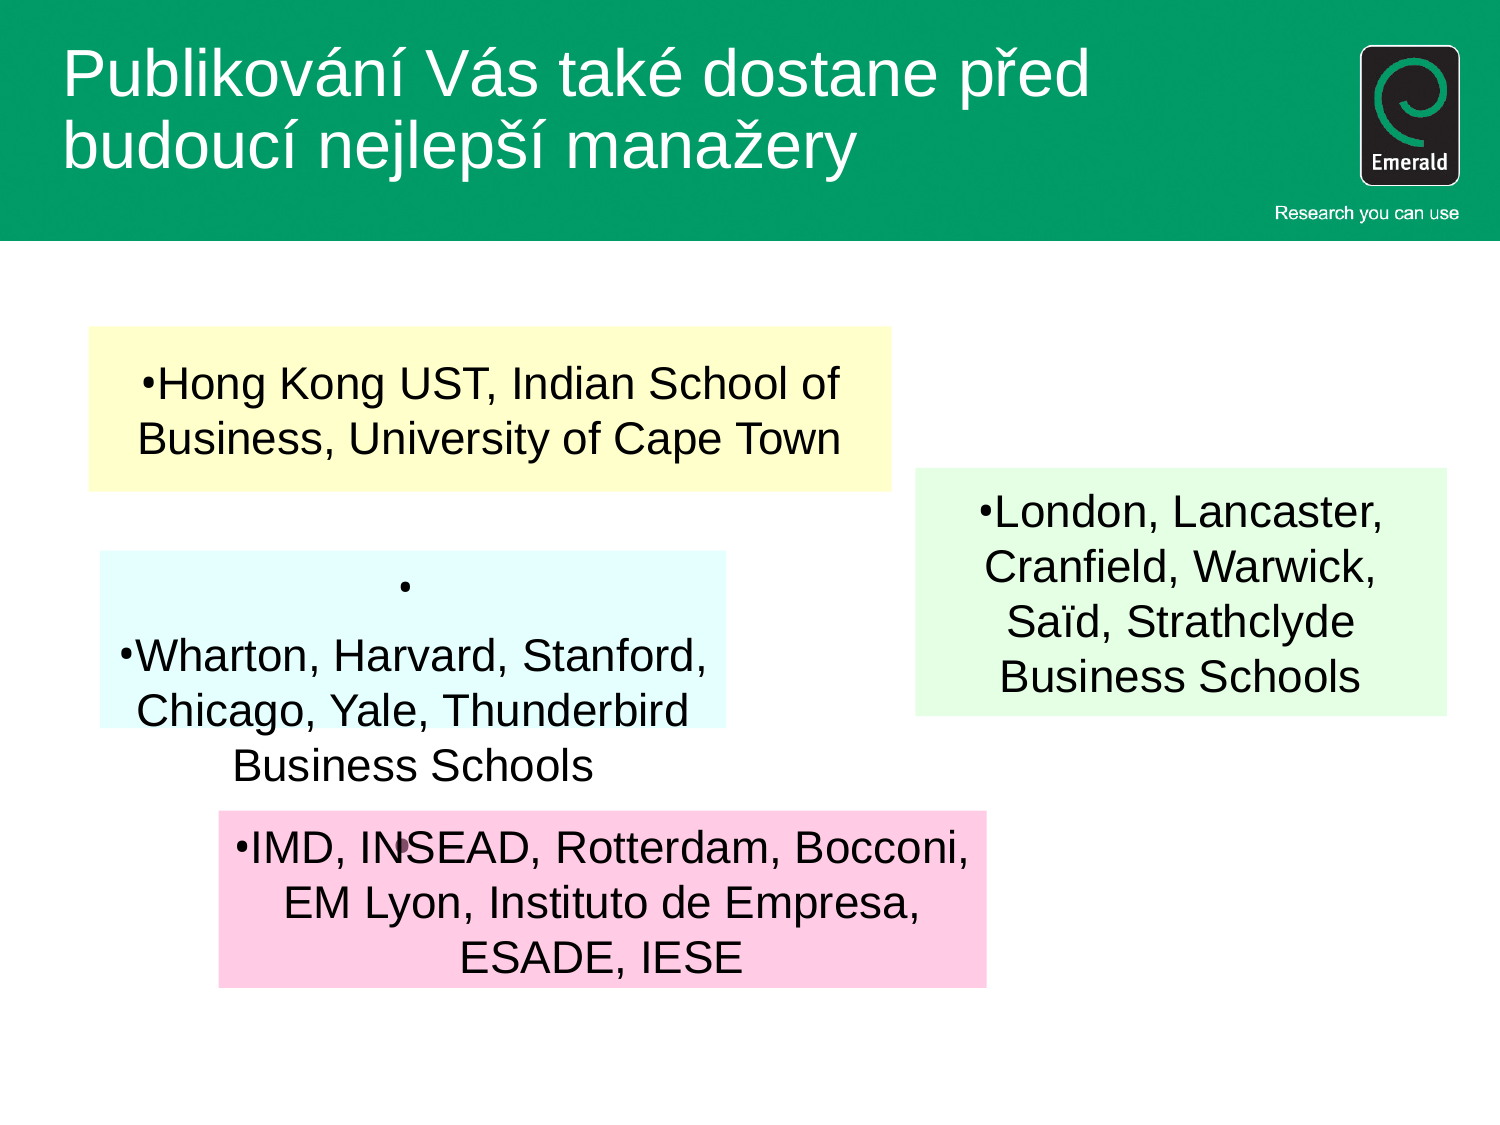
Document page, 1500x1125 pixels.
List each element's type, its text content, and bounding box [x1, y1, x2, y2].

text_box Hong Kong UST, Indian School of Business, University of Cape Town [89, 326, 892, 492]
title Publikování Vás také dostane před budoucí nejlepší manažery [62, 38, 1250, 220]
text_box London, Lancaster, Cranfield, Warwick, Saïd, Strathclyde Business Schools [915, 468, 1447, 716]
text_box IMD, INSEAD, Rotterdam, Bocconi, EM Lyon, Instituto de Empresa, ESADE, IESE [219, 811, 987, 988]
text_box Wharton, Harvard, Stanford, Chicago, Yale, Thunderbird Business Schools [100, 551, 726, 728]
